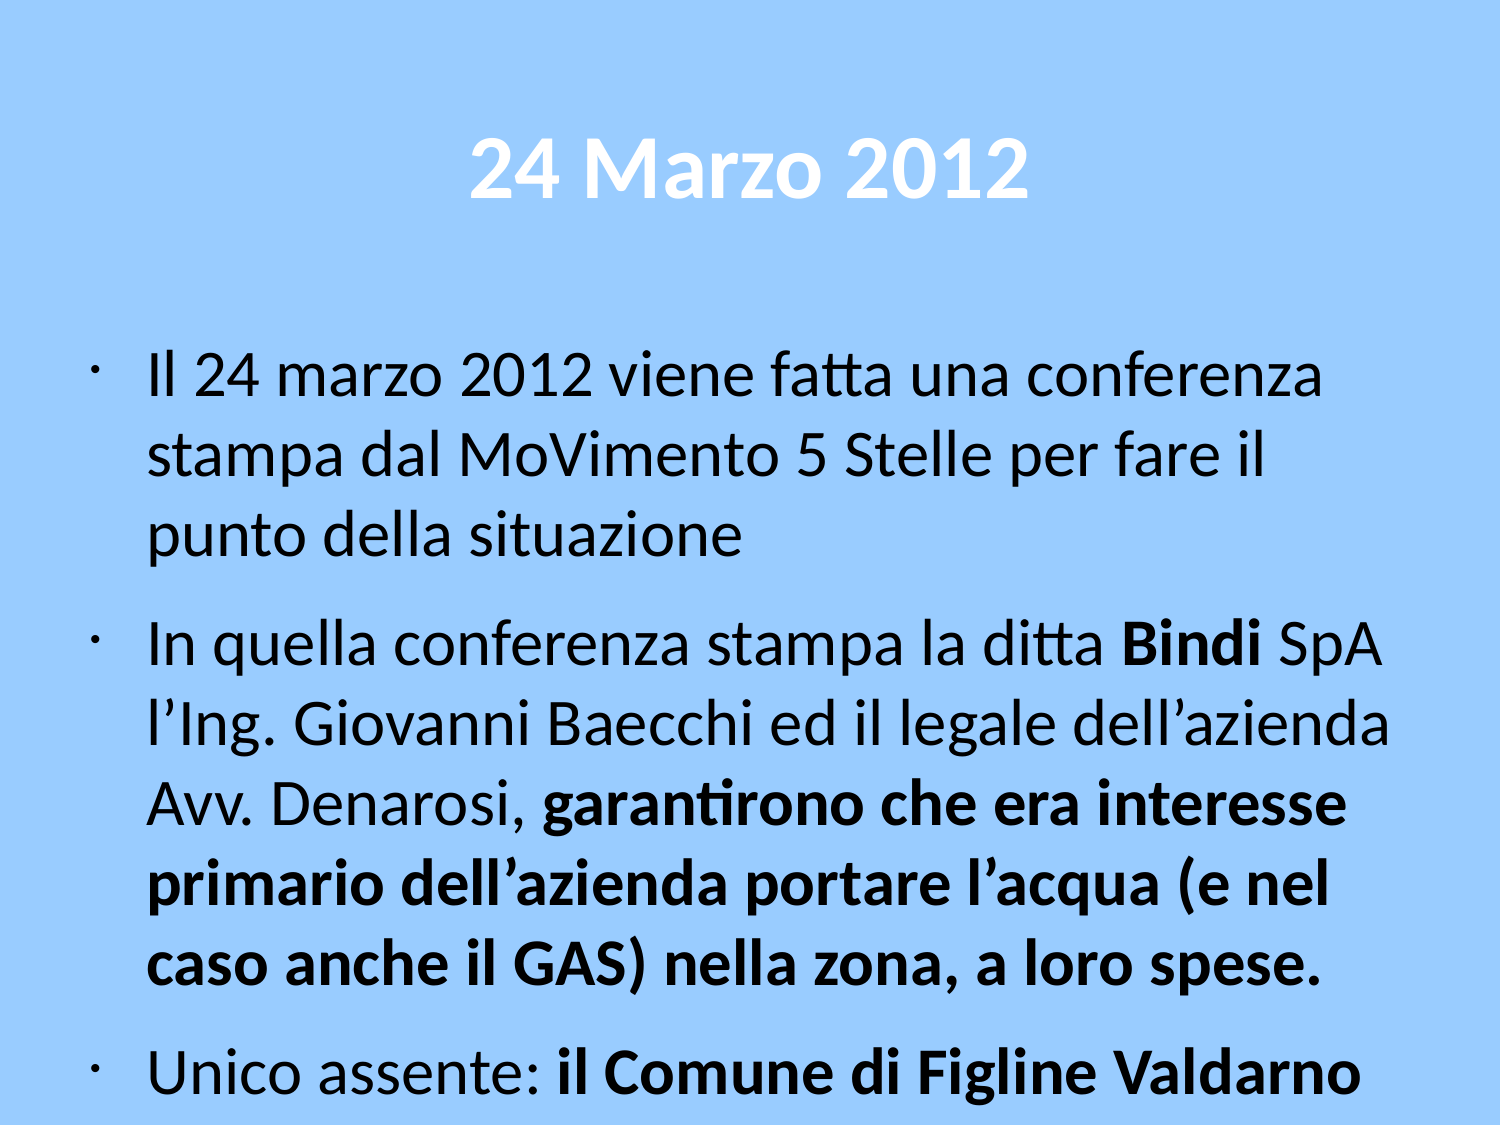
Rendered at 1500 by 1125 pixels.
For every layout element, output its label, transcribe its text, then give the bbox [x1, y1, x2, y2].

title 24 Marzo 2012 [75, 91, 1425, 279]
list Il 24 marzo 2012 viene fatta una conferenza stampa dal MoVimento 5 Stelle per fare il punto della situazione In quella conferenza stampa la ditta Bindi SpA l’Ing. Giovanni Baecchi ed il legale dell’azienda Avv. Denarosi, garantirono che era interesse primario dell’azienda portare l’acqua (e nel caso anche il GAS) nella zona, a loro spese. Unico assente: il Comune di Figline Valdarno [75, 314, 1425, 1125]
